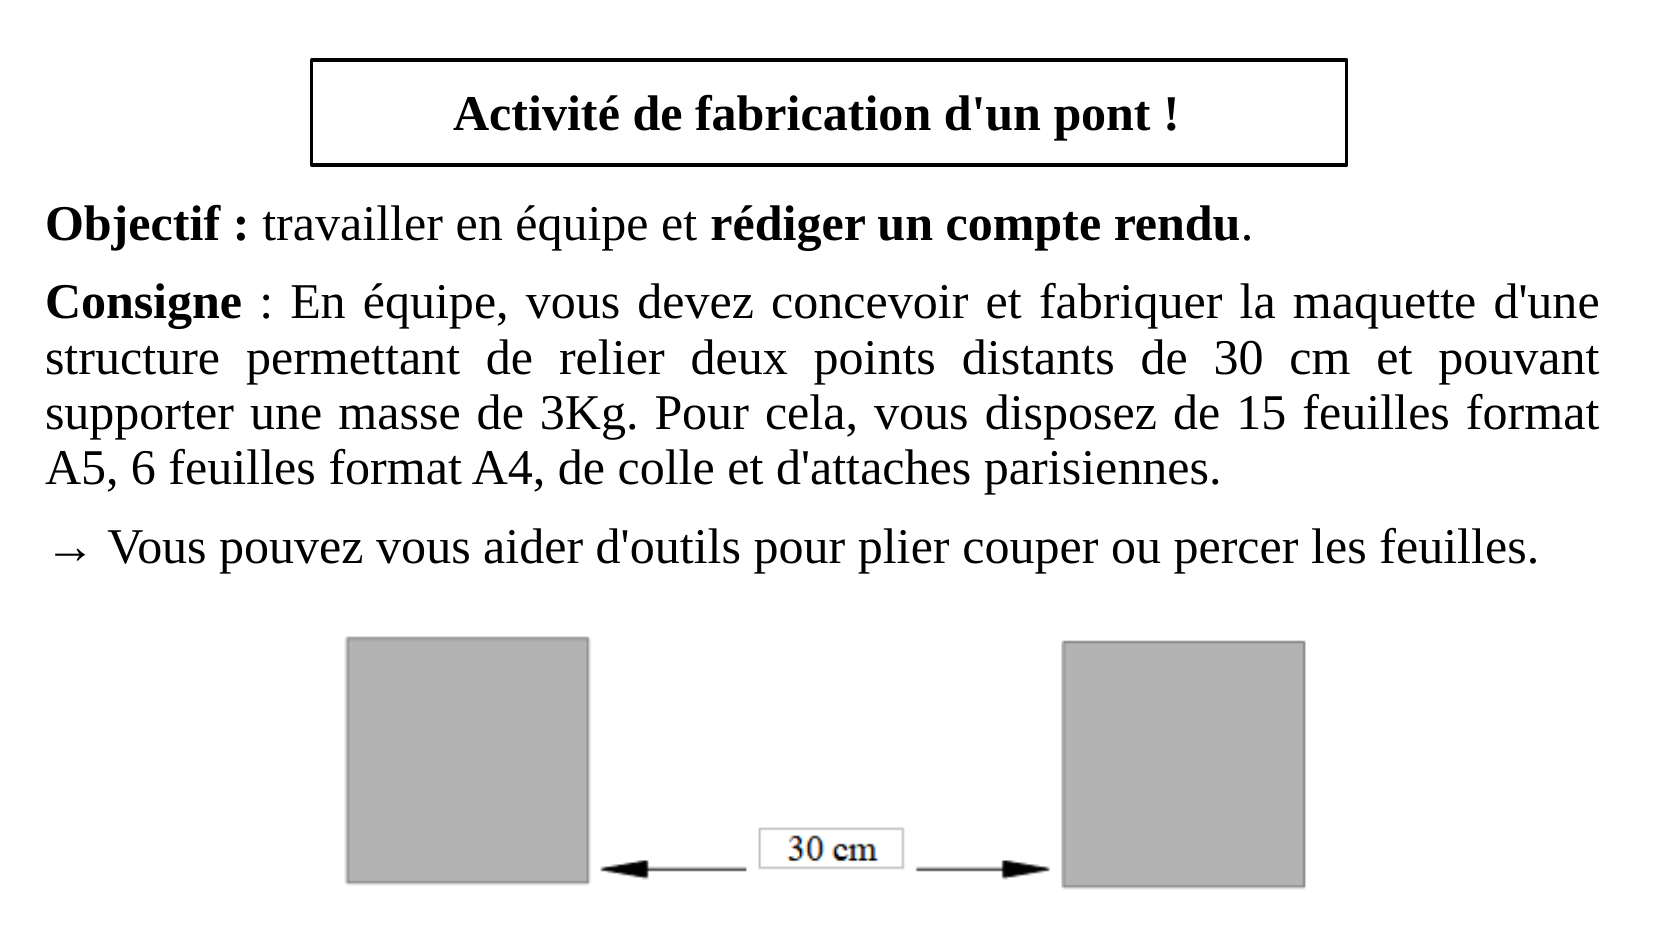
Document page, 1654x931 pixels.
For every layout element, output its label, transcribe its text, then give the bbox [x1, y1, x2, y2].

subtitle Activité de fabrication d'un pont ! Objectif : travailler en équipe et rédiger un compte rendu. Consigne : En équipe, vous devez concevoir et fabriquer la maquette d'une structure permettant de relier deux points distants de 30 cm et pouvant supporter une masse de 3Kg. Pour cela, vous disposez de 15 feuilles format A5, 6 feuilles format A4, de colle et d'attaches parisiennes. → Vous pouvez vous aider d'outils pour plier couper ou percer les feuilles. [45, 60, 1601, 600]
subtitle Activité de fabrication d'un pont ! Objectif : travailler en équipe et rédiger un compte rendu. Consigne : En équipe, vous devez concevoir et fabriquer la maquette d'une structure permettant de relier deux points distants de 30 cm et pouvant supporter une masse de 3Kg. Pour cela, vous disposez de 15 feuilles format A5, 6 feuilles format A4, de colle et d'attaches parisiennes. → Vous pouvez vous aider d'outils pour plier couper ou percer les feuilles. [313, 62, 1345, 163]
picture [321, 623, 1359, 894]
